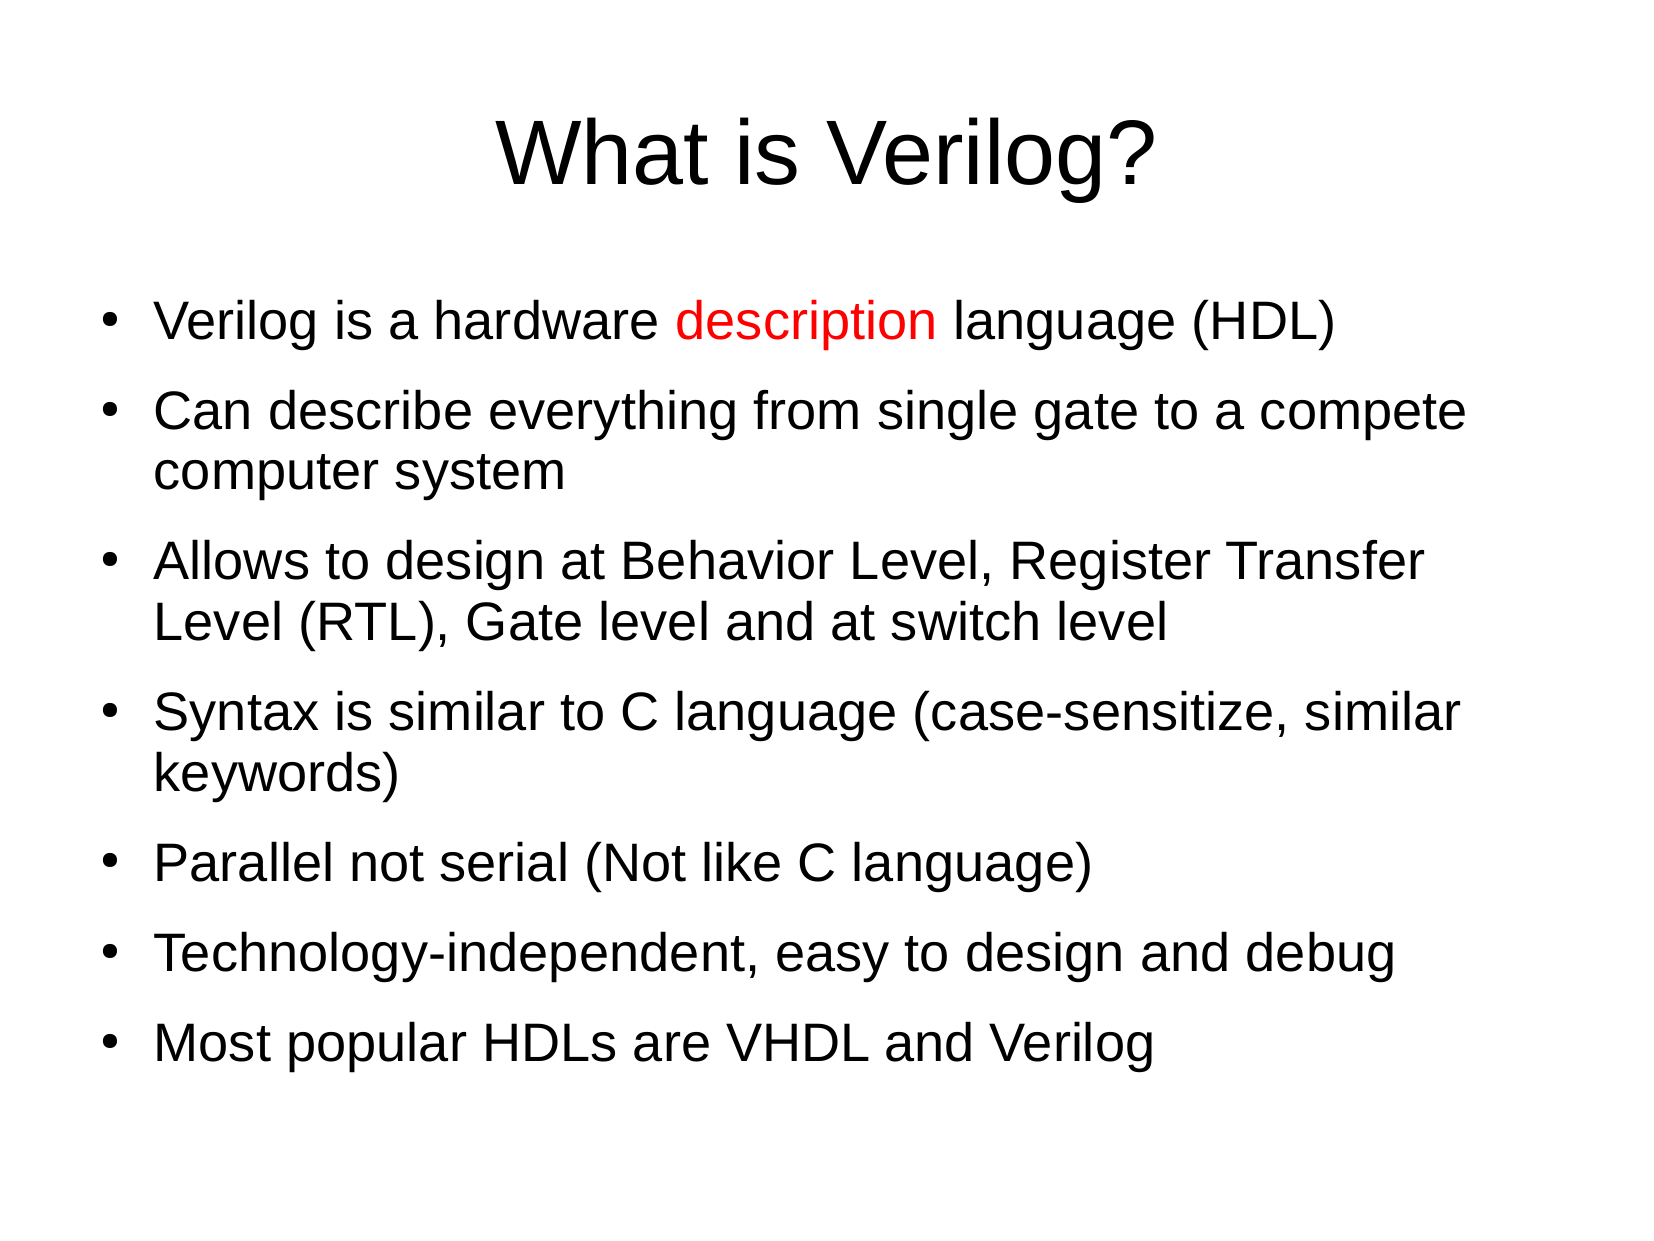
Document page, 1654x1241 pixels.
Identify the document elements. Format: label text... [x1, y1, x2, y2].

list Verilog is a hardware description language (HDL) Can describe everything from single gate to a compete computer system Allows to design at Behavior Level, Register Transfer Level (RTL), Gate level and at switch level Syntax is similar to C language (case-sensitize, similar keywords) Parallel not serial (Not like C language) Technology-independent, easy to design and debug Most popular HDLs are VHDL and Verilog [82, 290, 1571, 1094]
title What is Verilog? [82, 49, 1571, 257]
